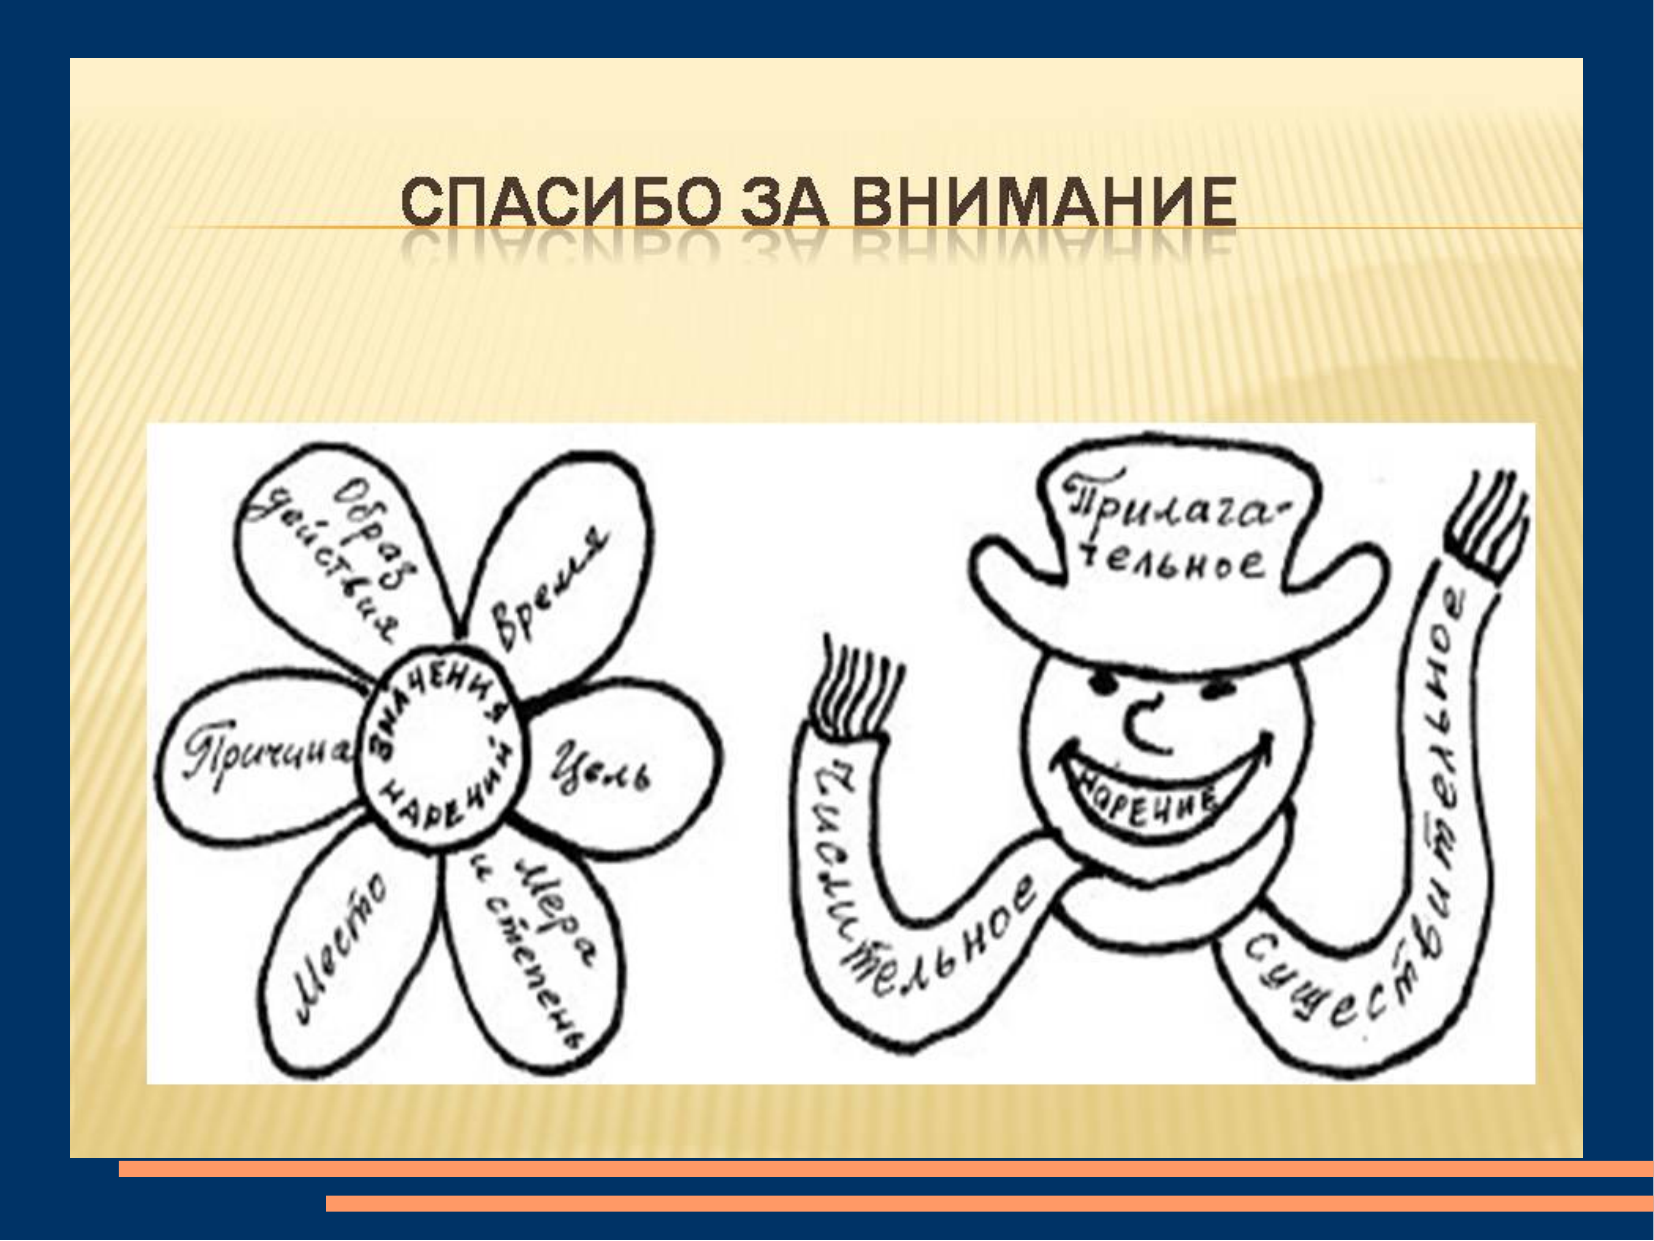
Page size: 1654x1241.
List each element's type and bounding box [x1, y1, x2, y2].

picture [70, 58, 1583, 1158]
